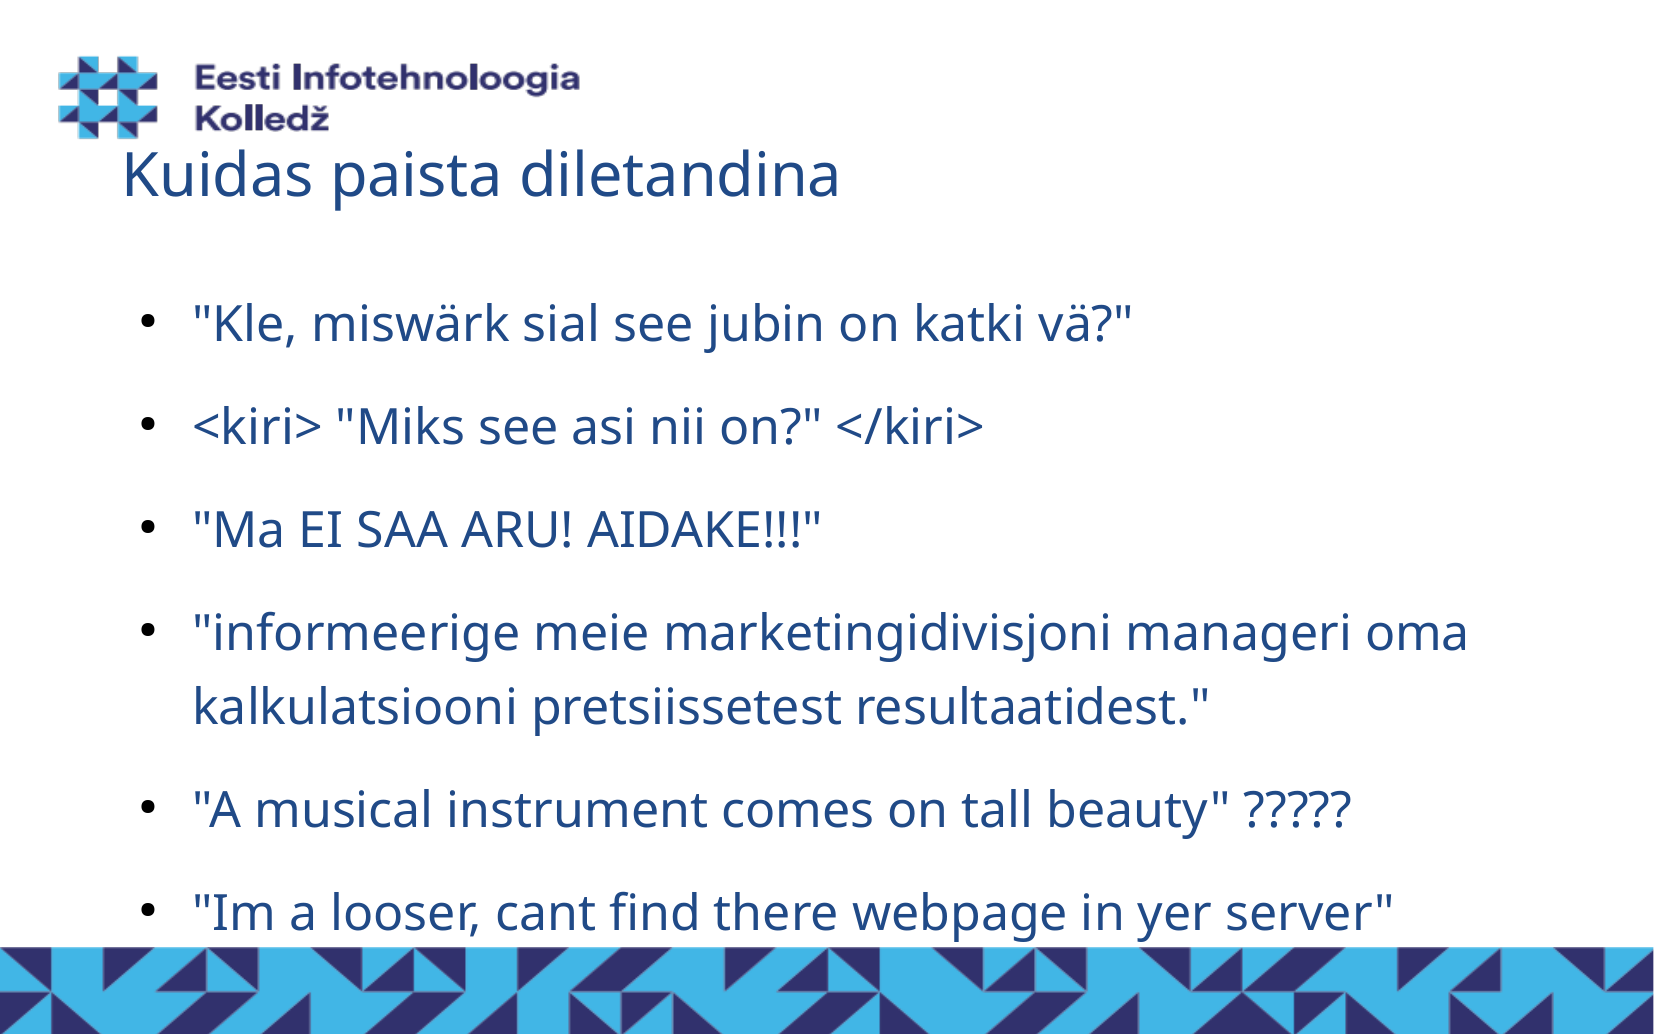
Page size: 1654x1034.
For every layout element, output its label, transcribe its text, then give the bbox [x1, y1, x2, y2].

list "Kle, miswärk sial see jubin on katki vä?" <kiri> "Miks see asi nii on?" </kiri> "Ma EI SAA ARU! AIDAKE!!!" "informeerige meie marketingidivisjoni manageri oma kalkulatsiooni pretsiissetest resultaatidest." "A musical instrument comes on tall beauty" ????? "Im a looser, cant find there webpage in yer server" [121, 287, 1534, 1005]
title Kuidas paista diletandina [121, 85, 1534, 259]
